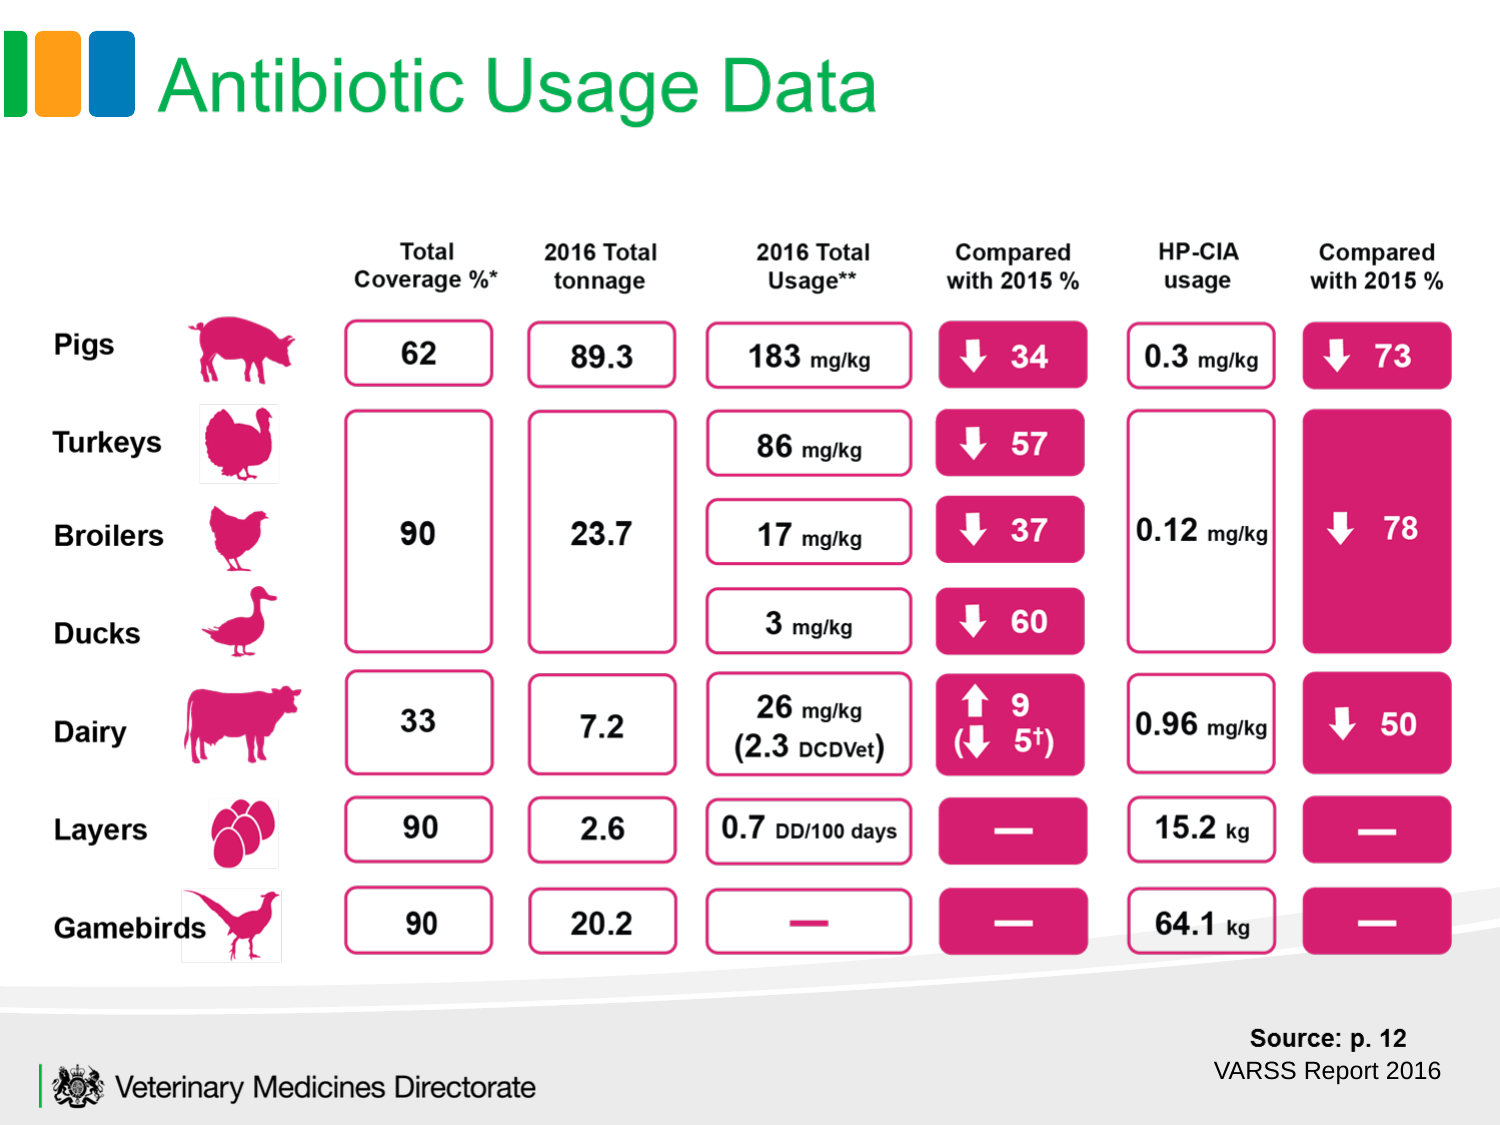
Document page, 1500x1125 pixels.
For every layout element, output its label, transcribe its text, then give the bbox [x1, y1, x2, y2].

text_box VARSS Report 2016 [1198, 1046, 1459, 1093]
picture [0, 16, 1500, 1109]
